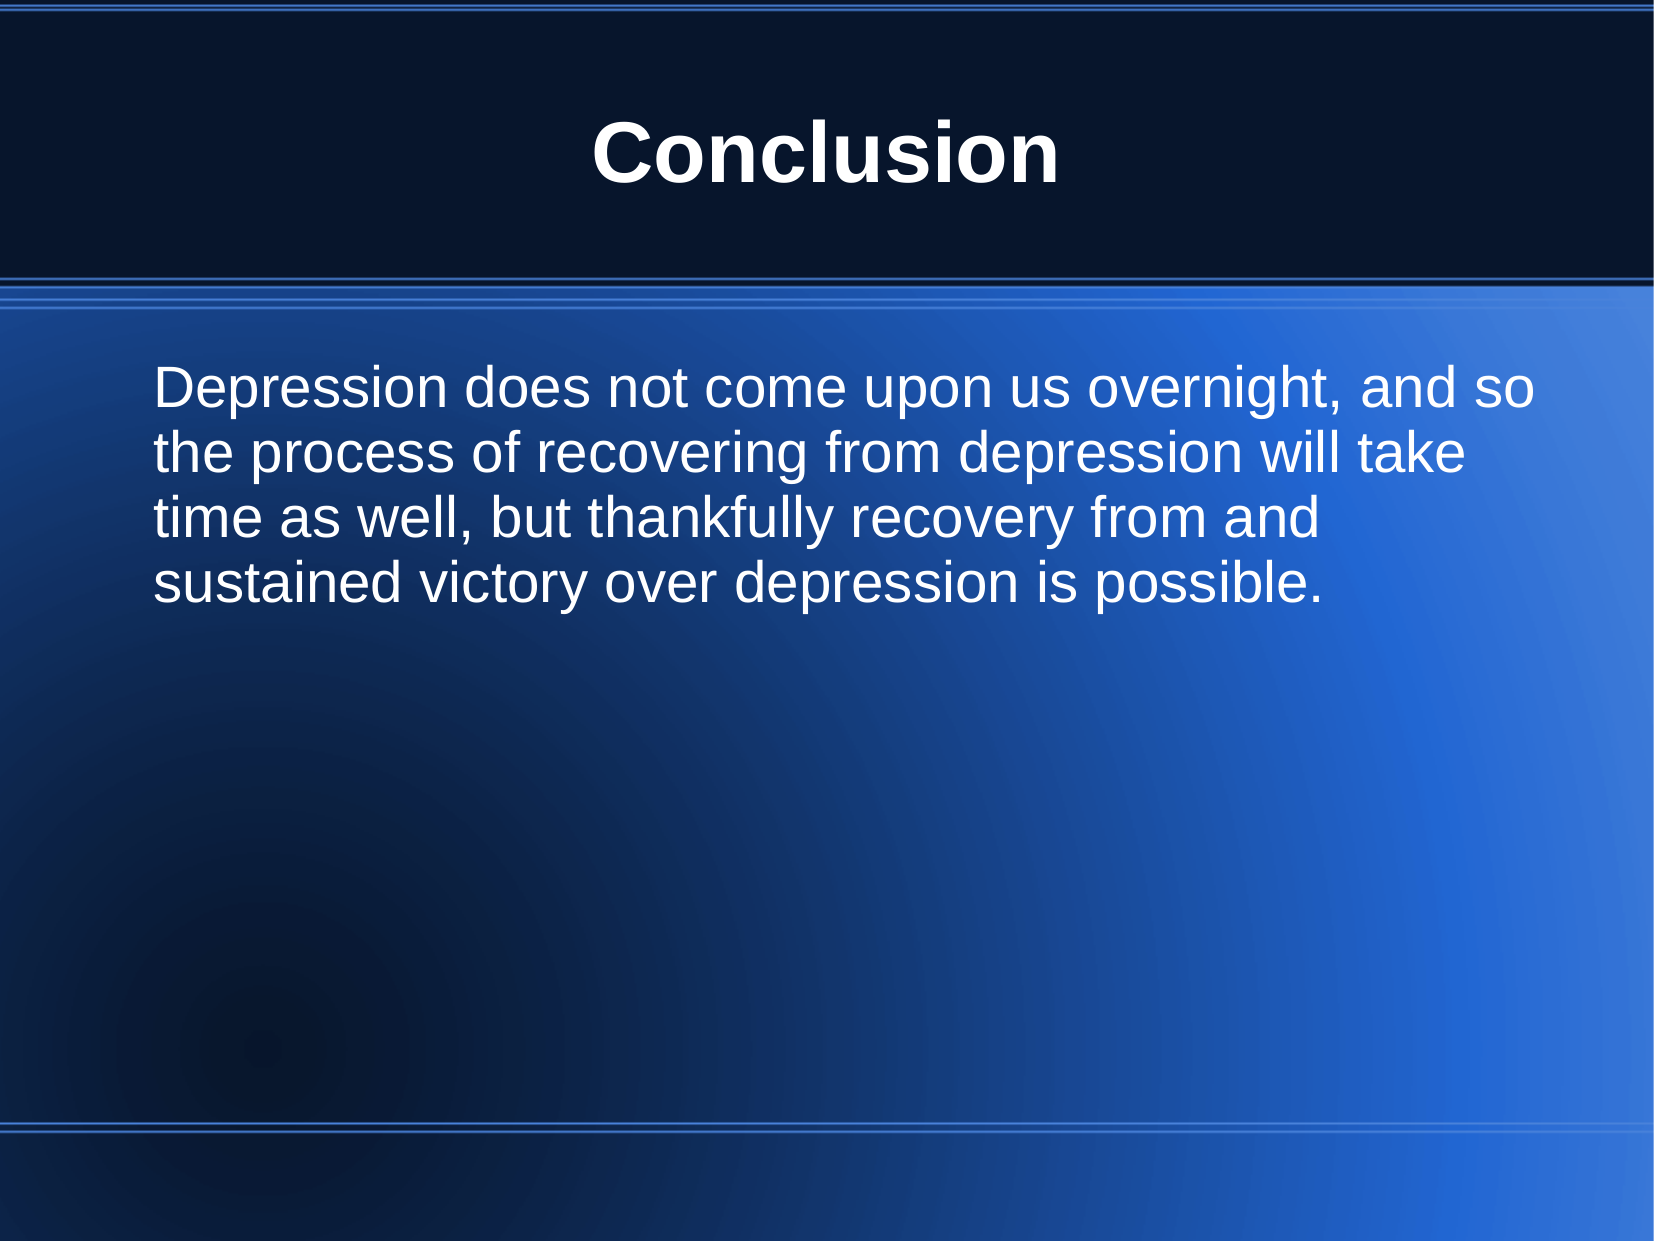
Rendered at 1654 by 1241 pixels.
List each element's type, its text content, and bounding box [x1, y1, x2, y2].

list Depression does not come upon us overnight, and so the process of recovering from depression will take time as well, but thankfully recovery from and sustained victory over depression is possible. [82, 355, 1571, 1058]
picture [0, 0, 1654, 1241]
title Conclusion [82, 49, 1571, 257]
